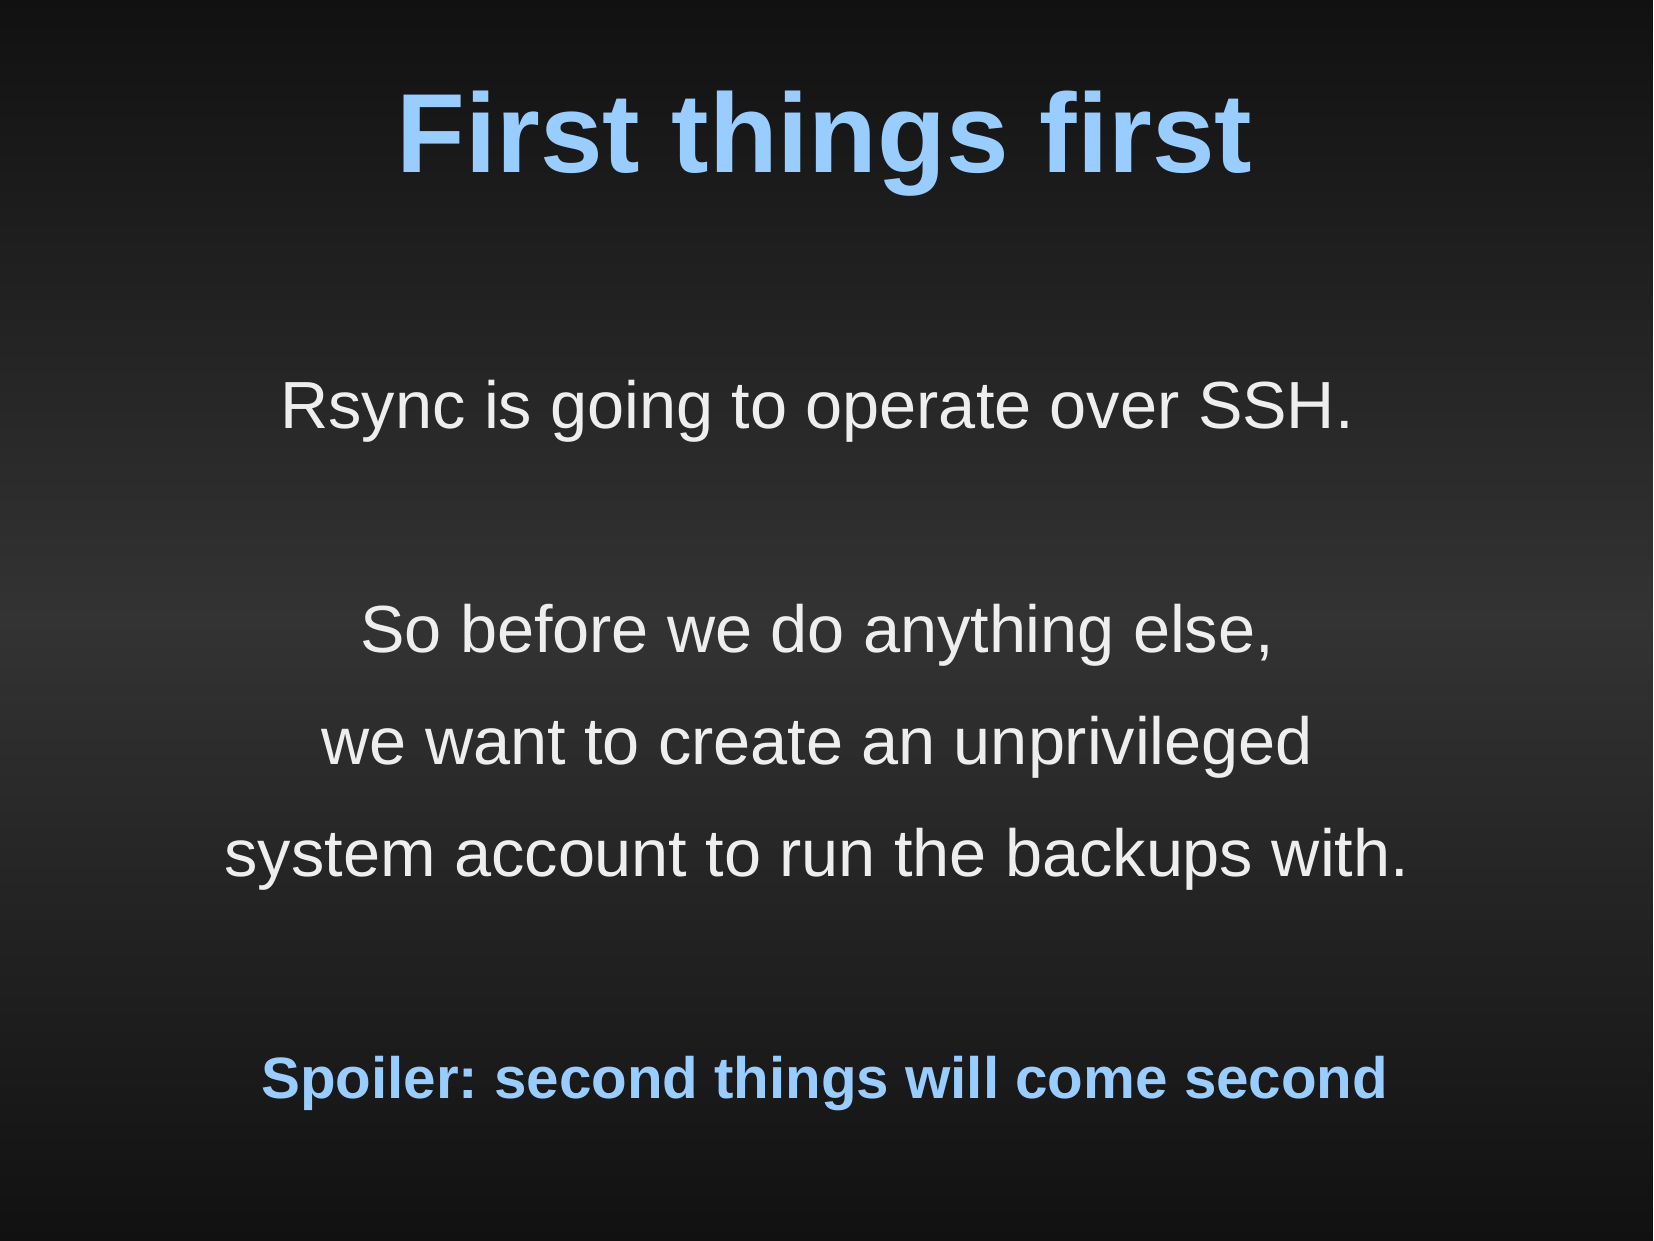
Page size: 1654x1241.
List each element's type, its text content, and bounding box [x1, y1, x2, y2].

title Rsync is going to operate over SSH. So before we do anything else, we want to create an unprivileged system account to run the backups with. [60, 270, 1576, 1027]
title Spoiler: second things will come second [0, 975, 1651, 1183]
title First things first [0, 30, 1651, 238]
